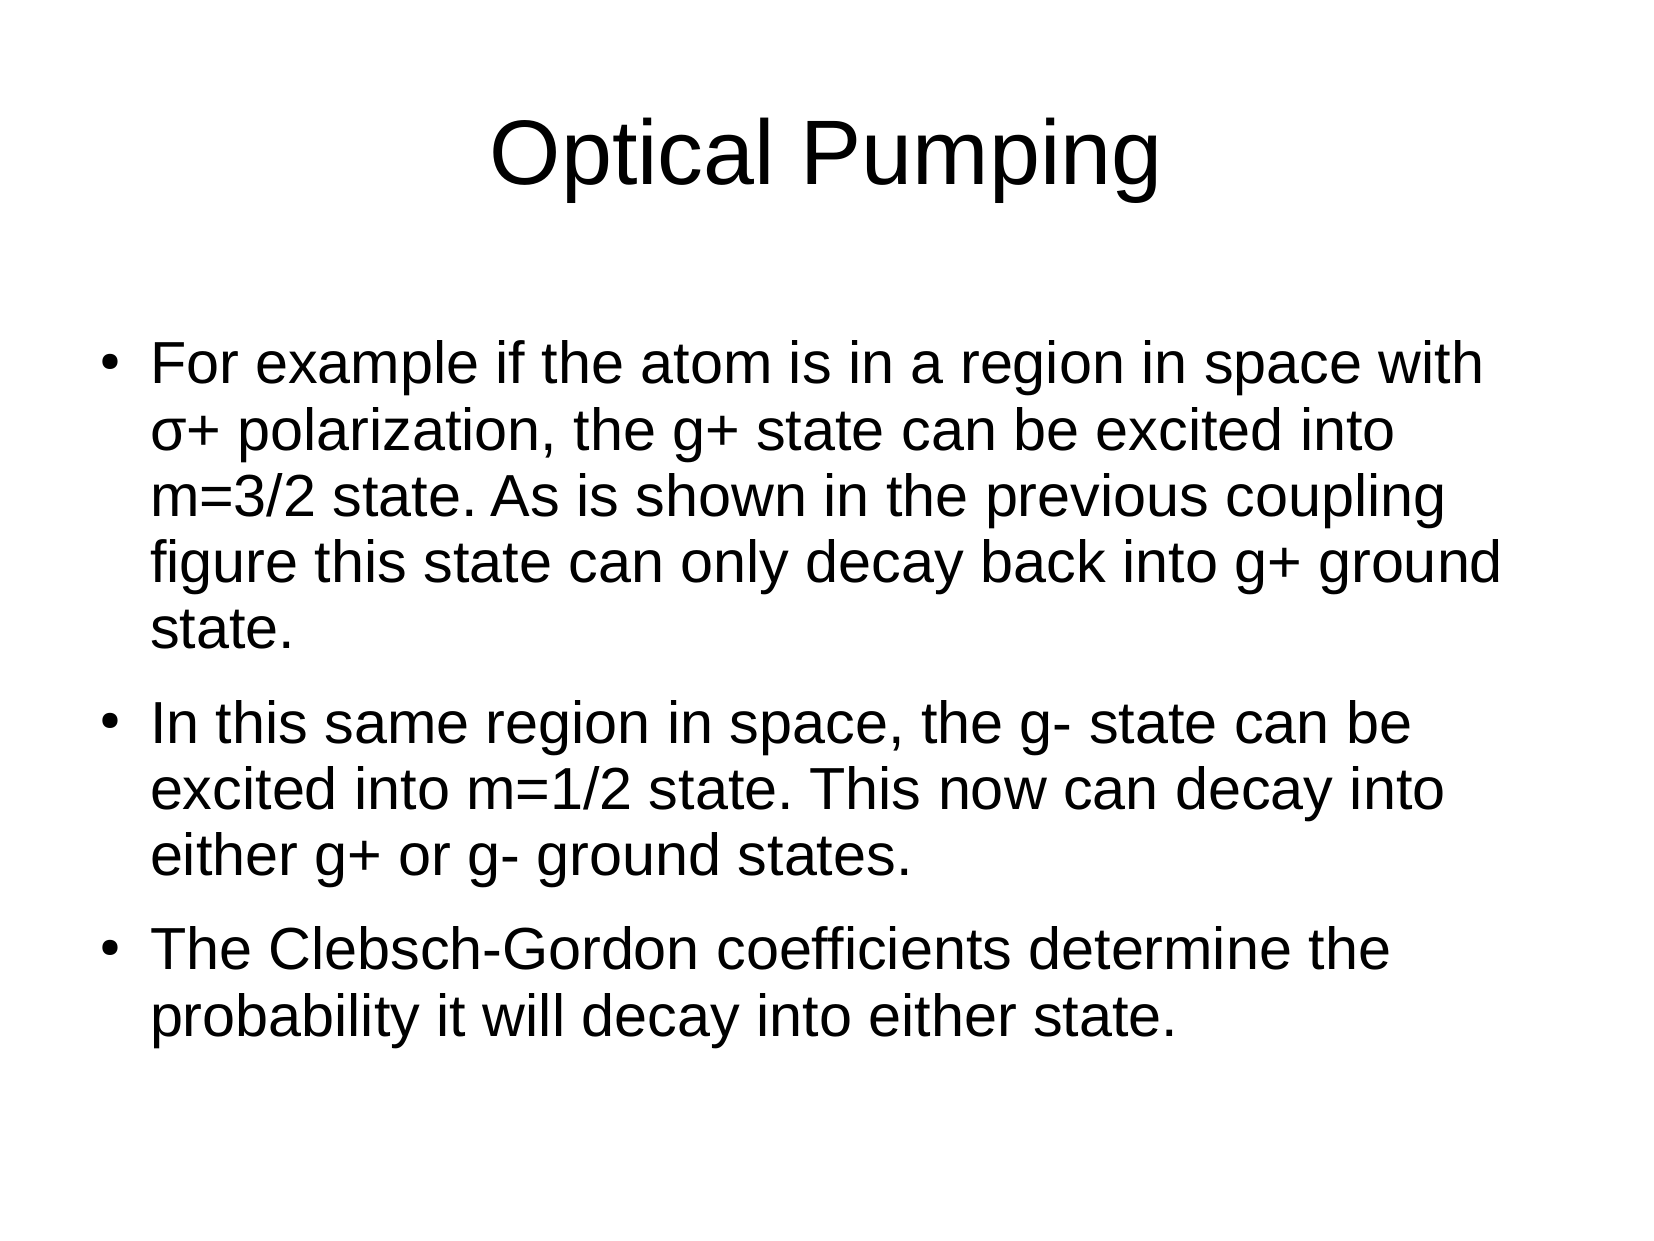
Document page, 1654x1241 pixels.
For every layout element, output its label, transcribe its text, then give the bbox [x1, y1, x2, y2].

list For example if the atom is in a region in space with σ+ polarization, the g+ state can be excited into m=3/2 state. As is shown in the previous coupling figure this state can only decay back into g+ ground state. In this same region in space, the g- state can be excited into m=1/2 state. This now can decay into either g+ or g- ground states. The Clebsch-Gordon coefficients determine the probability it will decay into either state. [82, 330, 1538, 1050]
title Optical Pumping [82, 49, 1571, 257]
